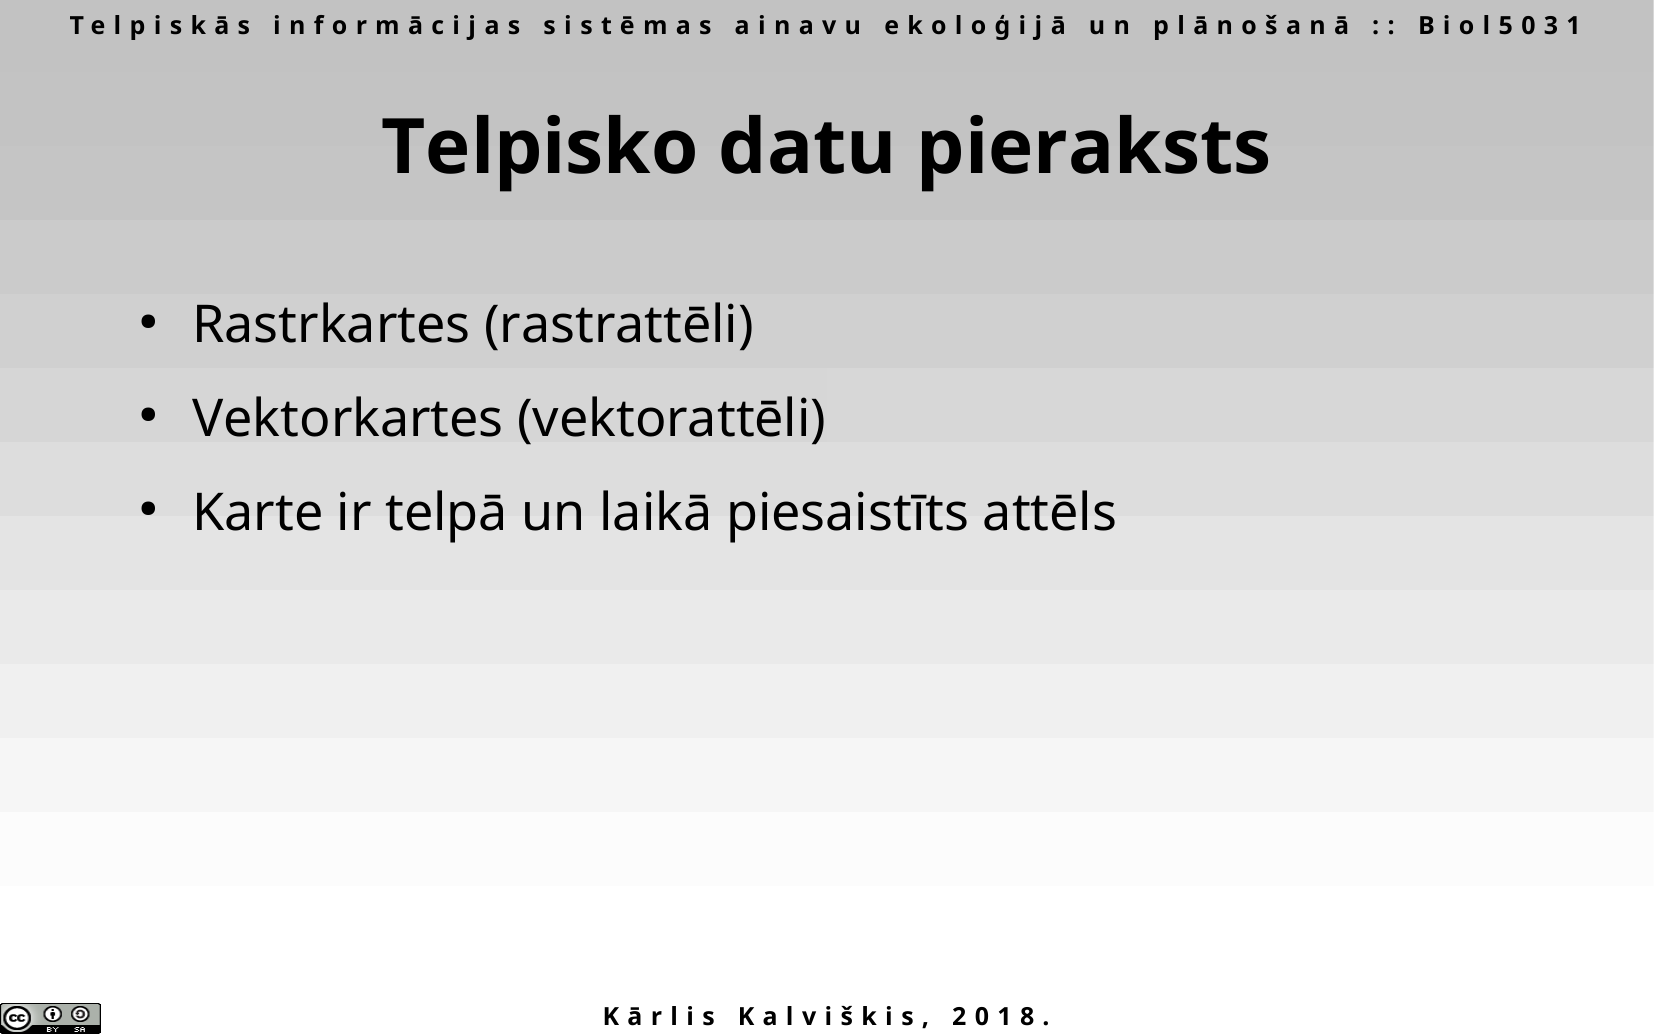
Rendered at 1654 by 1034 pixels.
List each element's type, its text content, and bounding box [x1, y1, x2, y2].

picture [0, 0, 1654, 1034]
list Rastrkartes (rastrattēli) Vektorkartes (vektorattēli) Karte ir telpā un laikā piesaistīts attēls [121, 287, 1534, 939]
title Telpisko datu pieraksts [29, 41, 1625, 247]
